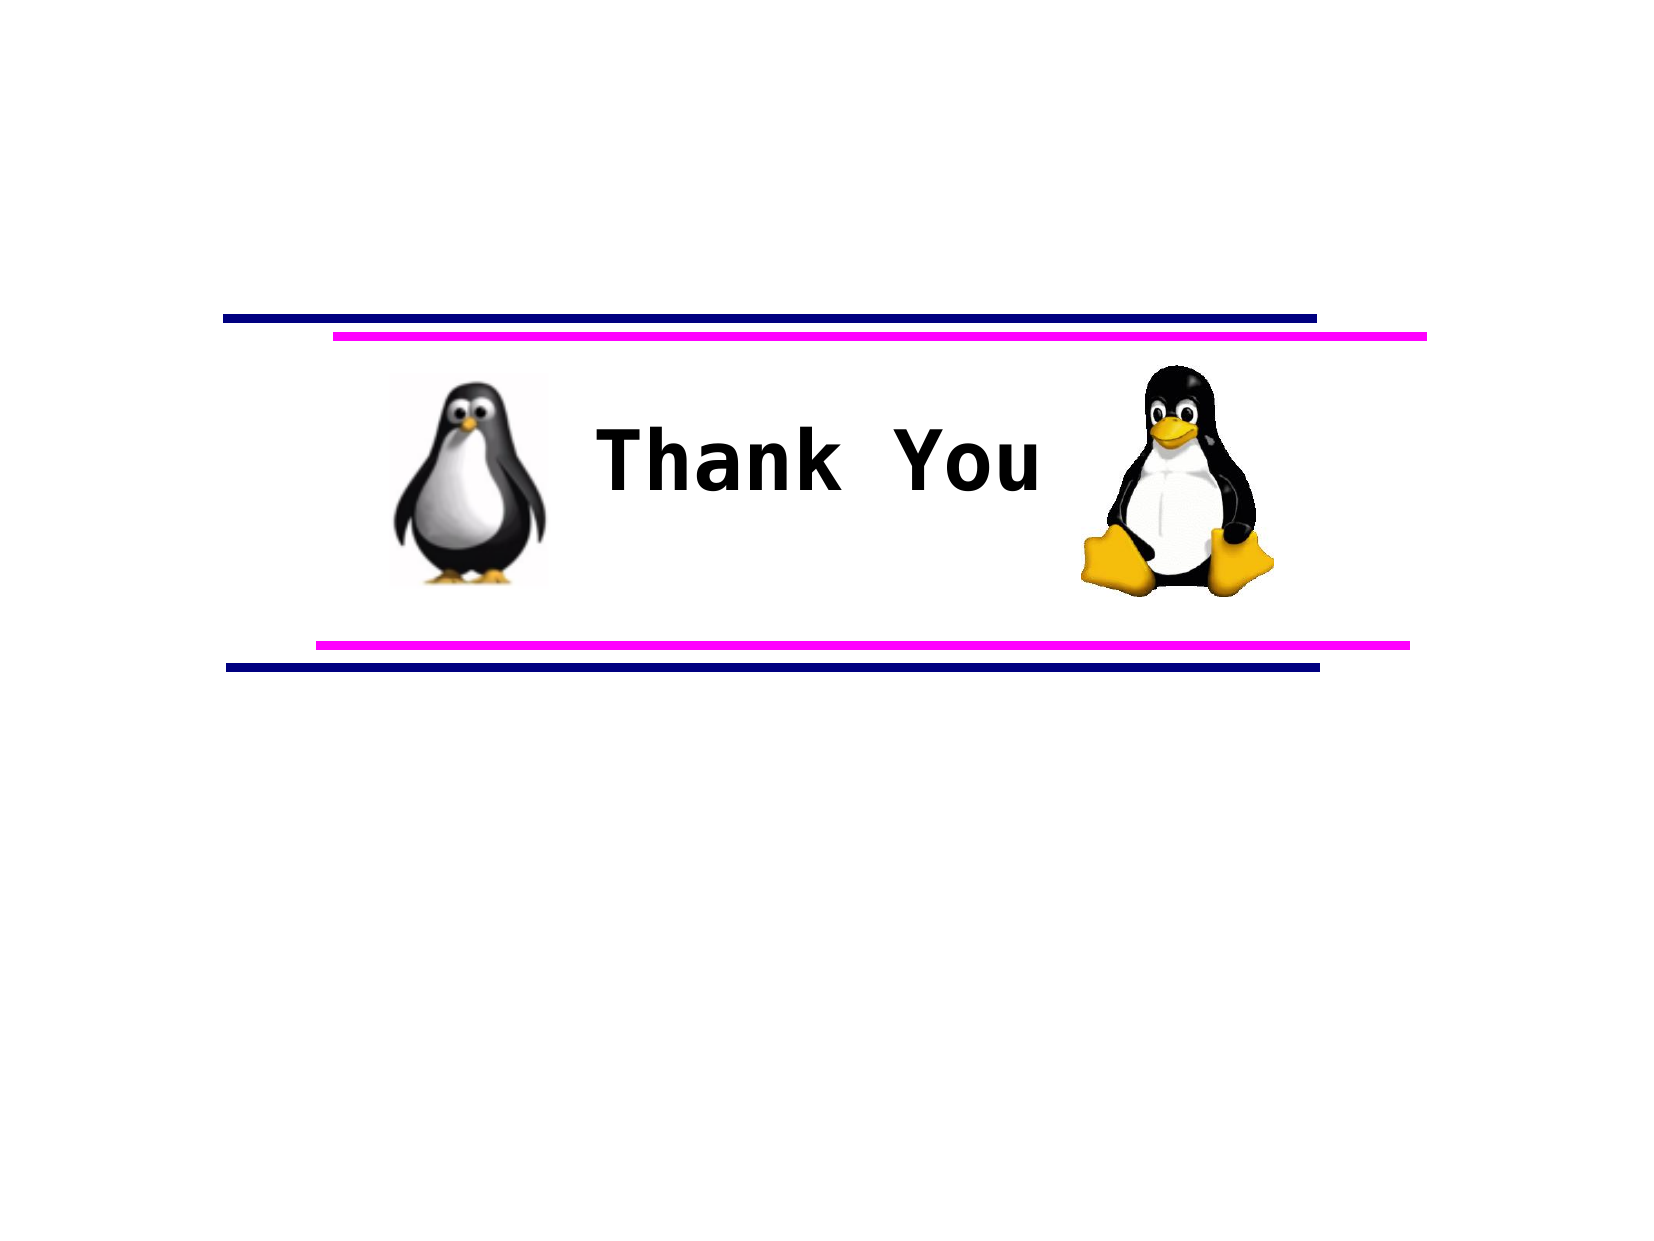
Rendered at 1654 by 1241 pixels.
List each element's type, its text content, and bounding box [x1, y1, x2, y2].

picture [388, 373, 555, 597]
text_box Thank You [593, 413, 1072, 515]
picture [1081, 365, 1274, 597]
